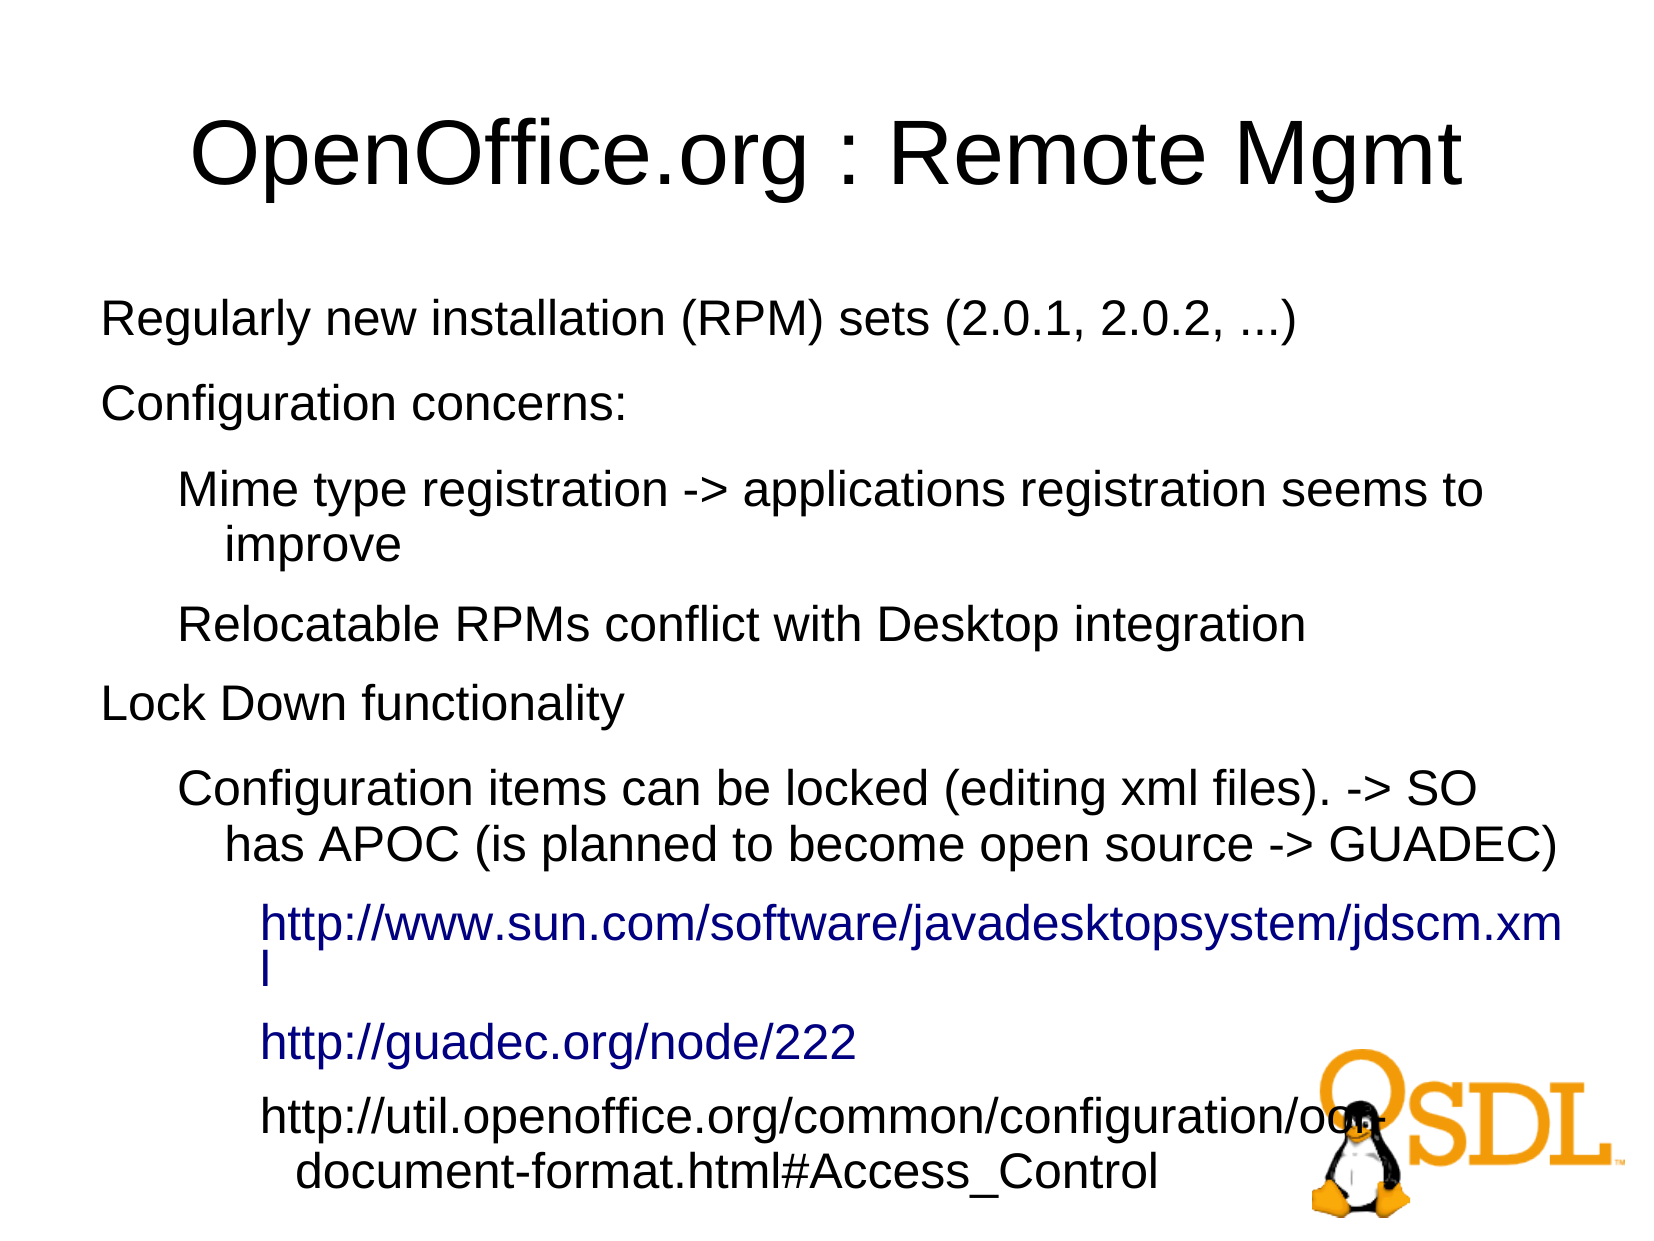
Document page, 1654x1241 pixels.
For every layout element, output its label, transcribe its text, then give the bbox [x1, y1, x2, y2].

title OpenOffice.org : Remote Mgmt [82, 49, 1571, 257]
picture [1312, 1049, 1625, 1218]
list Regularly new installation (RPM) sets (2.0.1, 2.0.2, ...) Configuration concerns: Mime type registration -> applications registration seems to improve Relocatable RPMs conflict with Desktop integration Lock Down functionality Configuration items can be locked (editing xml files). -> SO has APOC (is planned to become open source -> GUADEC) http://www.sun.com/software/javadesktopsystem/jdscm.xml http://guadec.org/node/222 http://util.openoffice.org/common/configuration/oor-document-format.html#Access_Control [82, 290, 1571, 1155]
